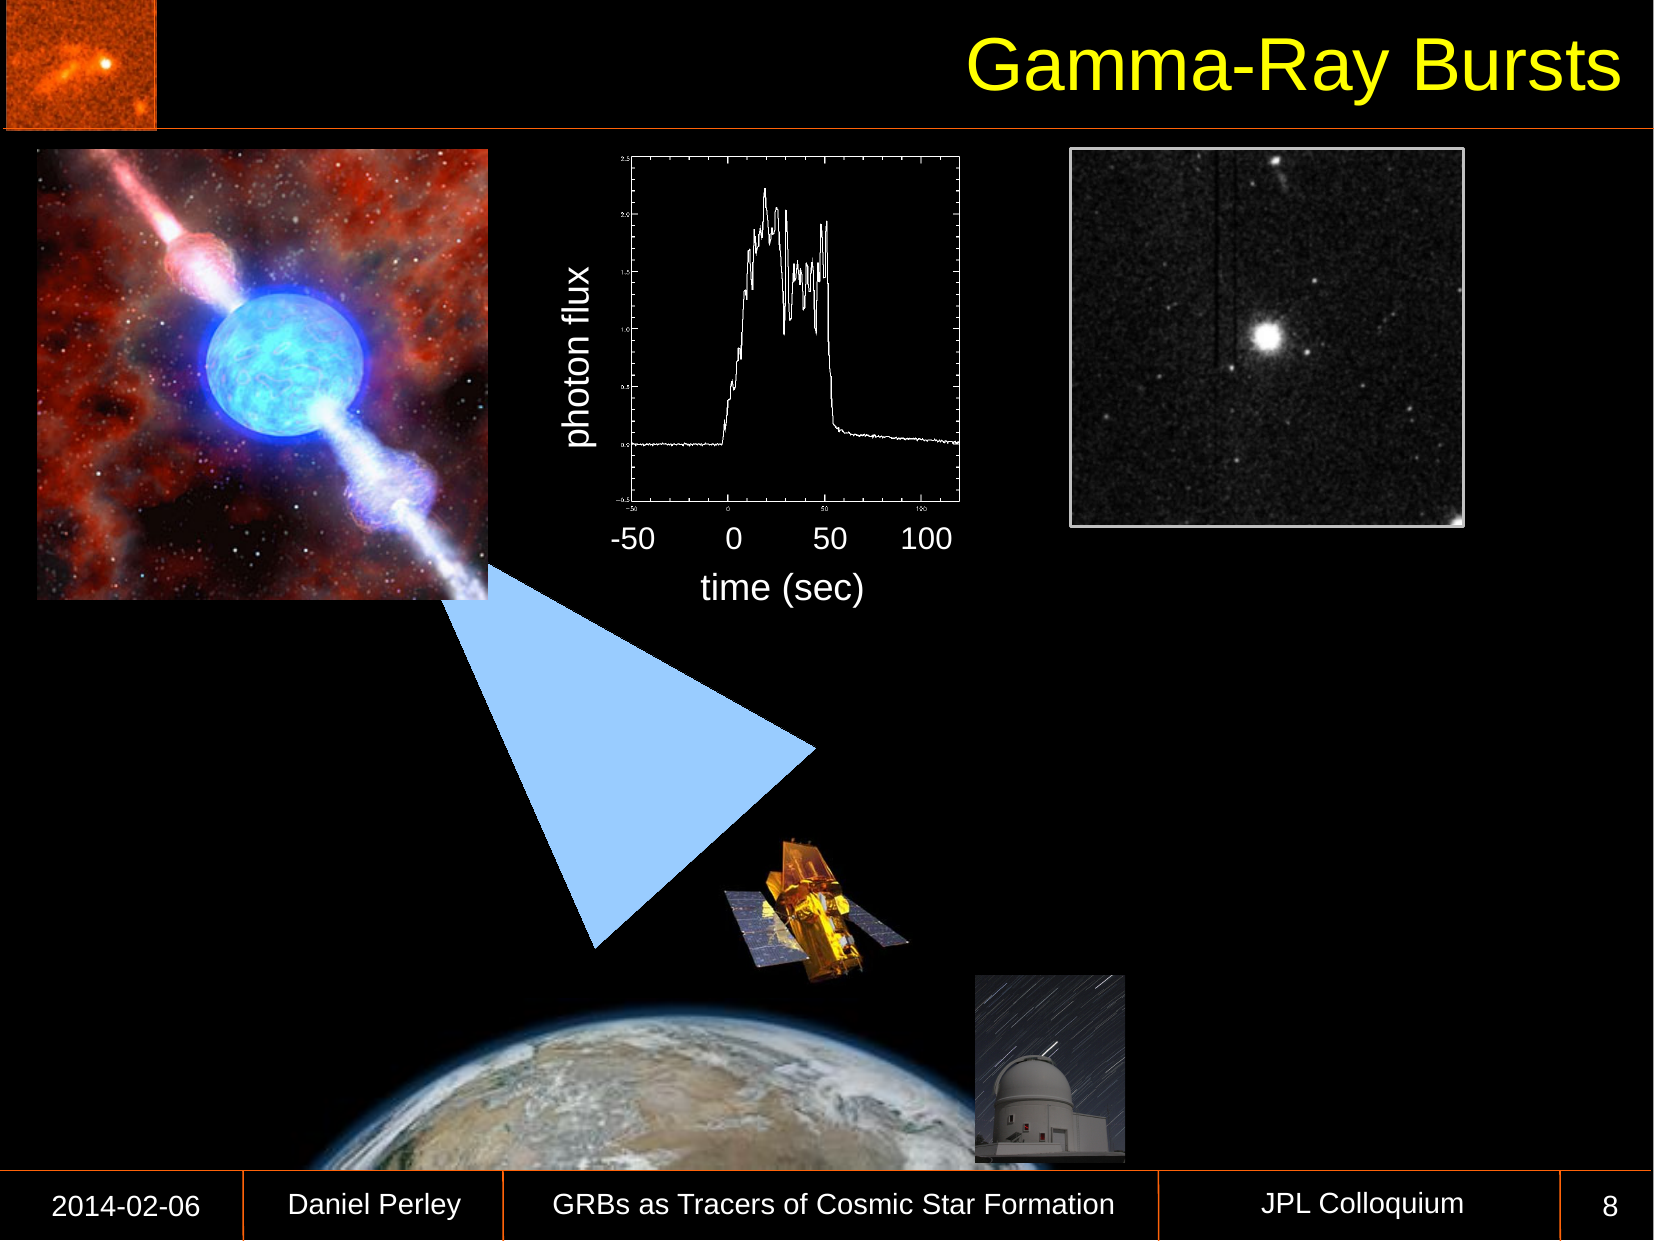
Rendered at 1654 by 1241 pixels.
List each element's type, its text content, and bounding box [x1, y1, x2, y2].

picture [7, 0, 154, 128]
text_box [441, 562, 818, 950]
title Gamma-Ray Bursts [594, 21, 1624, 108]
picture [613, 152, 964, 514]
picture [1072, 150, 1462, 526]
text_box -50 0 50 100 [595, 512, 1021, 561]
text_box time (sec) [613, 560, 952, 616]
picture [258, 824, 1154, 1170]
picture [37, 149, 488, 601]
text_box photon flux [547, 189, 605, 528]
